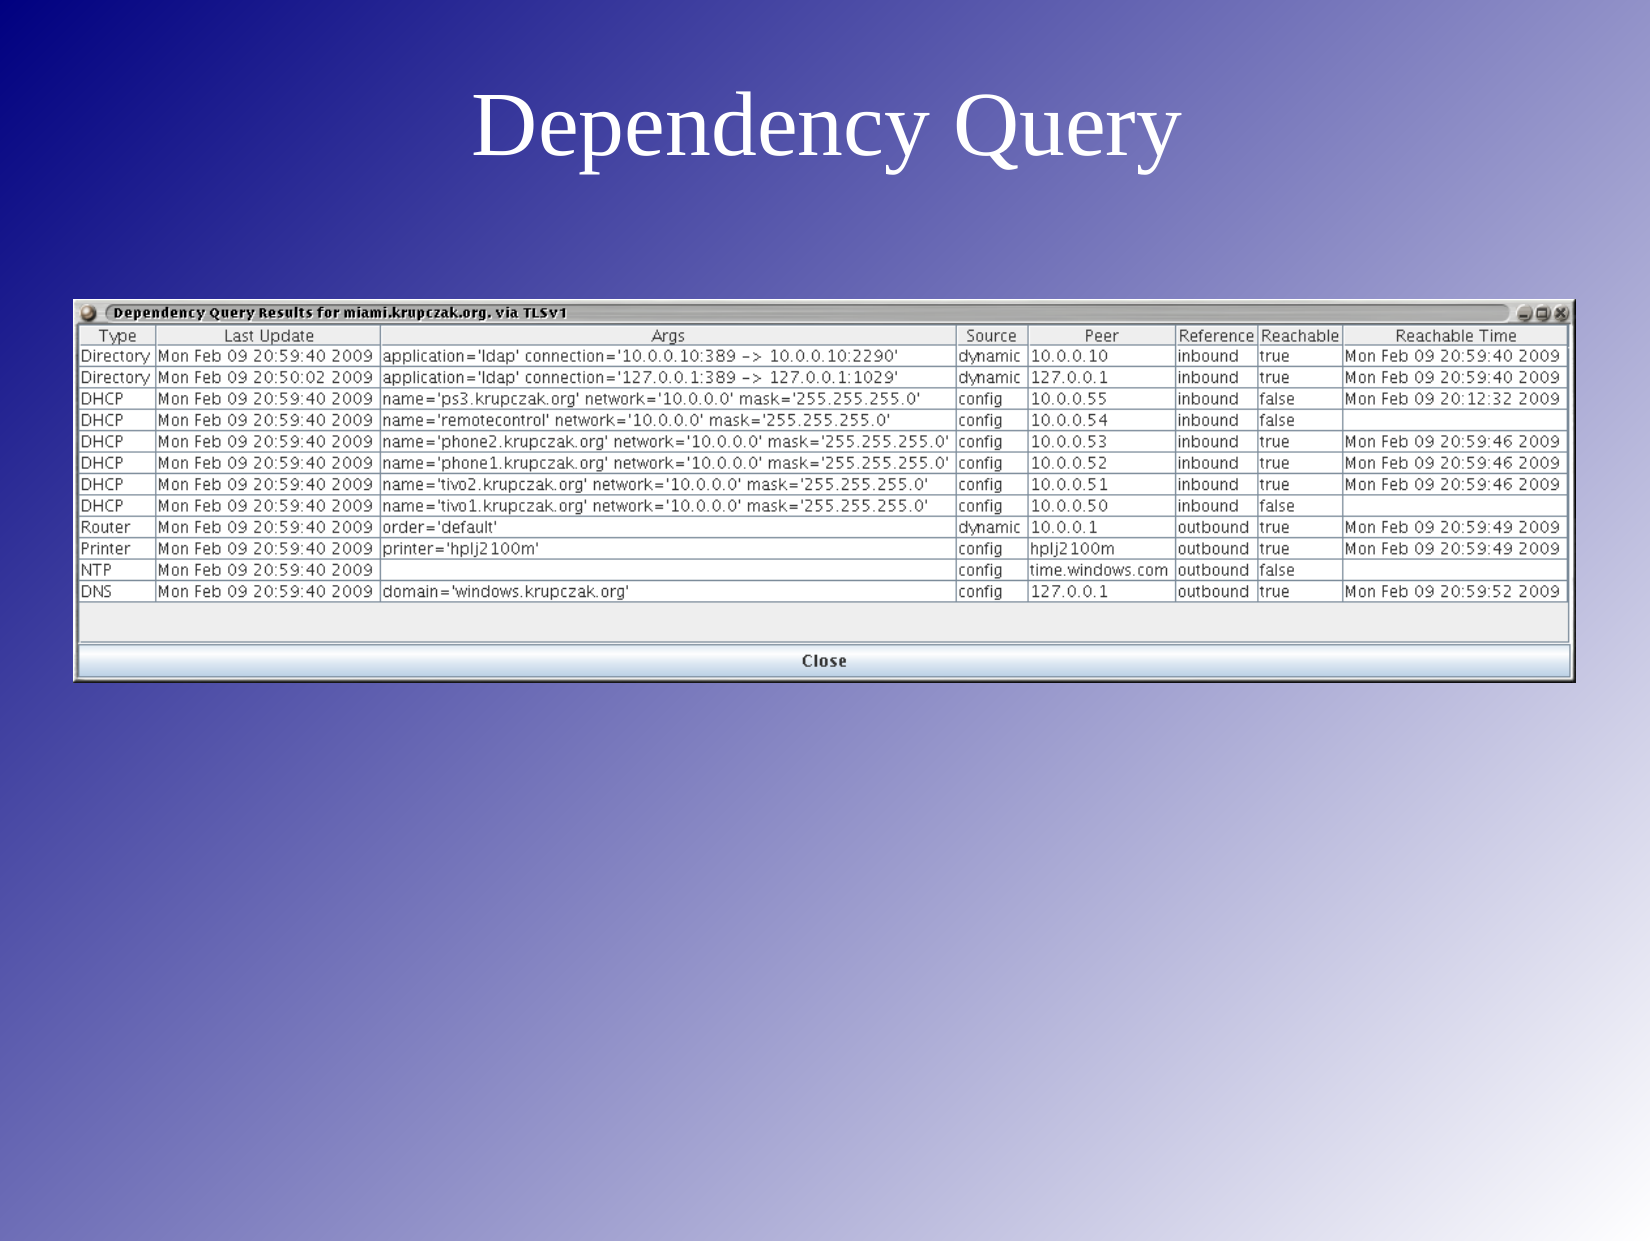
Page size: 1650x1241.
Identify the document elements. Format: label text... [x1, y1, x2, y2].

picture [73, 299, 1576, 683]
title Dependency Query [123, 27, 1533, 221]
